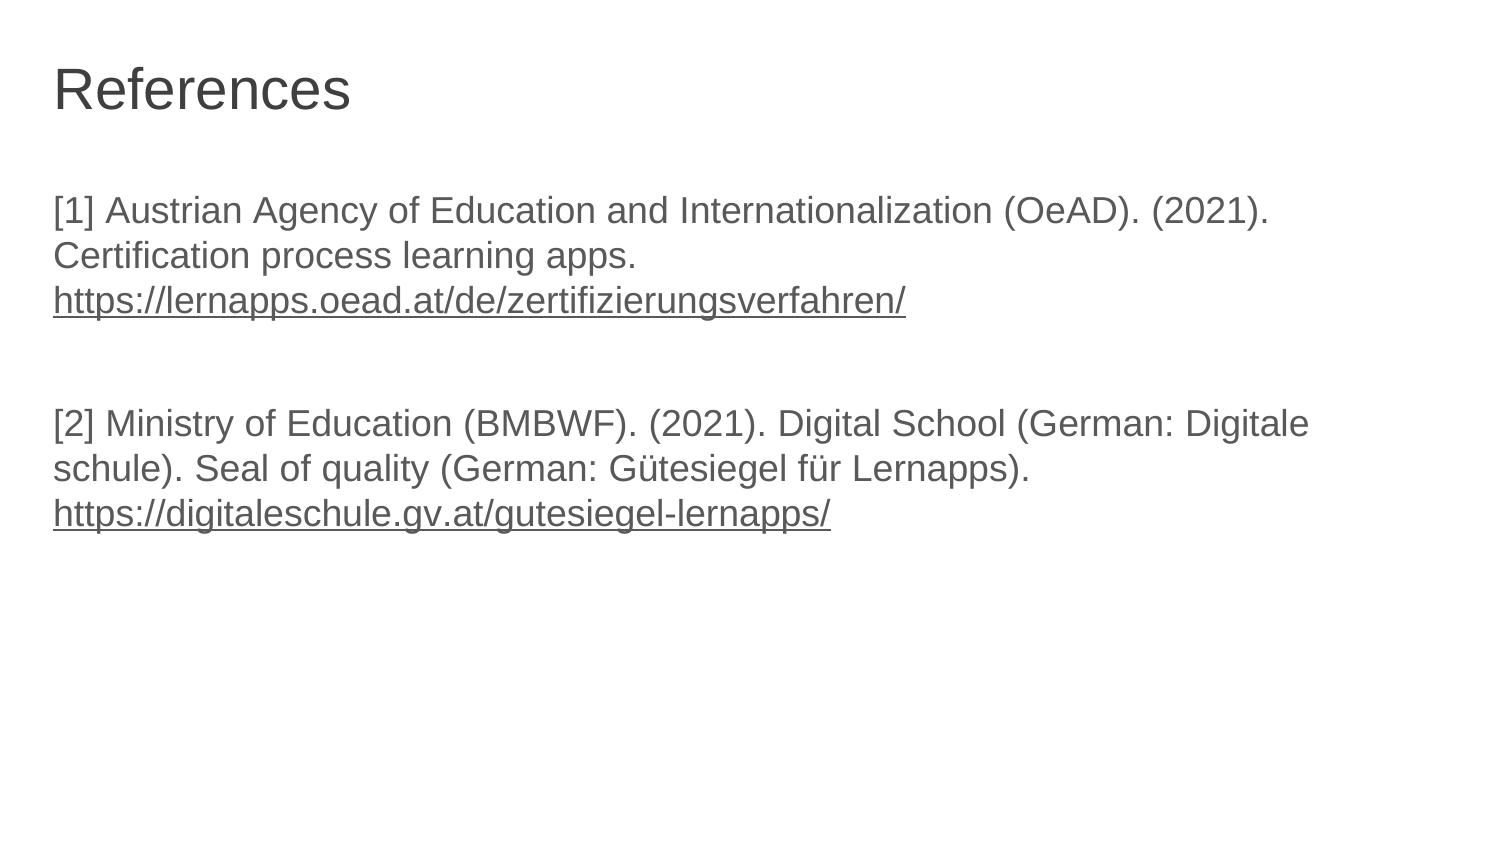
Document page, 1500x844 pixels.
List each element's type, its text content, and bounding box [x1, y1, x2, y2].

list [1] Austrian Agency of Education and Internationalization (OeAD). (2021). Certification process learning apps. https://lernapps.oead.at/de/zertifizierungsverfahren/ [2] Ministry of Education (BMBWF). (2021). Digital School (German: Digitale schule). Seal of quality (German: Gütesiegel für Lernapps). https://digitaleschule.gv.at/gutesiegel-lernapps/ [53, 186, 1447, 762]
title References [53, 59, 1447, 113]
